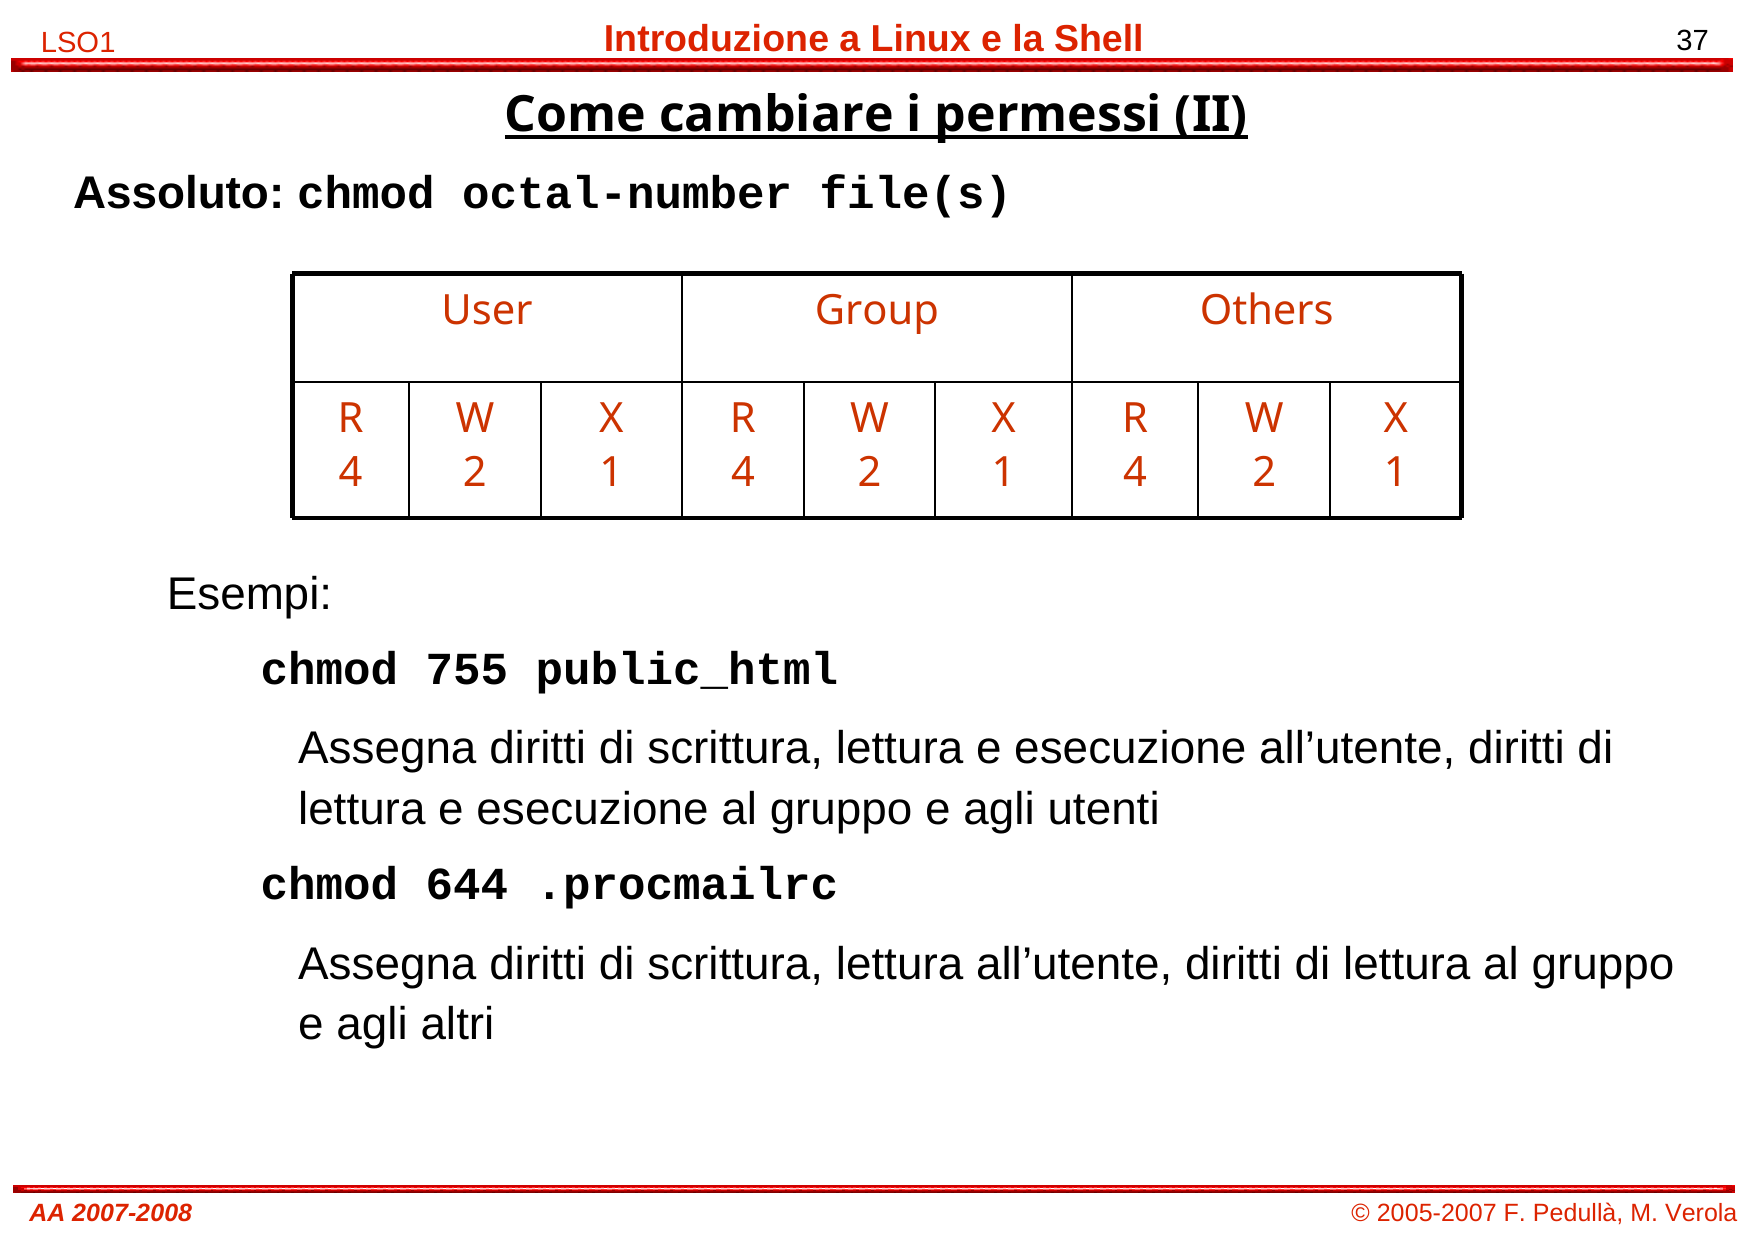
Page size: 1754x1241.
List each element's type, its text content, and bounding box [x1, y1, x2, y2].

list W 2 [805, 383, 934, 516]
list Others [1073, 276, 1459, 381]
list W 2 [804, 520, 936, 524]
list Group [683, 276, 1071, 381]
list R 4 [1071, 520, 1199, 524]
list X 1 [936, 520, 1071, 524]
list R 4 [682, 520, 804, 524]
list R 4 [295, 383, 408, 516]
list Assoluto: chmod octal-number file(s) Esempi: chmod 755 public_html Assegna diritti di scrittura, lettura e esecuzione all’utente, diritti di lettura e esecuzione al gruppo e agli utenti chmod 644 .procmailrc Assegna diritti di scrittura, lettura all’utente, diritti di lettura al gruppo e agli altri [58, 159, 1696, 1205]
list R 4 [292, 520, 410, 524]
list W 2 [410, 383, 540, 516]
list X 1 [936, 383, 1071, 516]
title Come cambiare i permessi (II) [458, 66, 1295, 159]
list X 1 [1331, 383, 1459, 516]
list R 4 [683, 383, 803, 516]
list R 4 [1073, 383, 1197, 516]
list X 1 [541, 520, 682, 524]
list W 2 [1199, 383, 1329, 516]
picture [1696, 1185, 1735, 1193]
list User [295, 276, 681, 381]
list X 1 [1331, 520, 1462, 524]
picture [11, 58, 1733, 72]
list X 1 [542, 383, 681, 516]
list W 2 [410, 520, 541, 524]
picture [13, 1185, 58, 1193]
list W 2 [1199, 520, 1331, 524]
